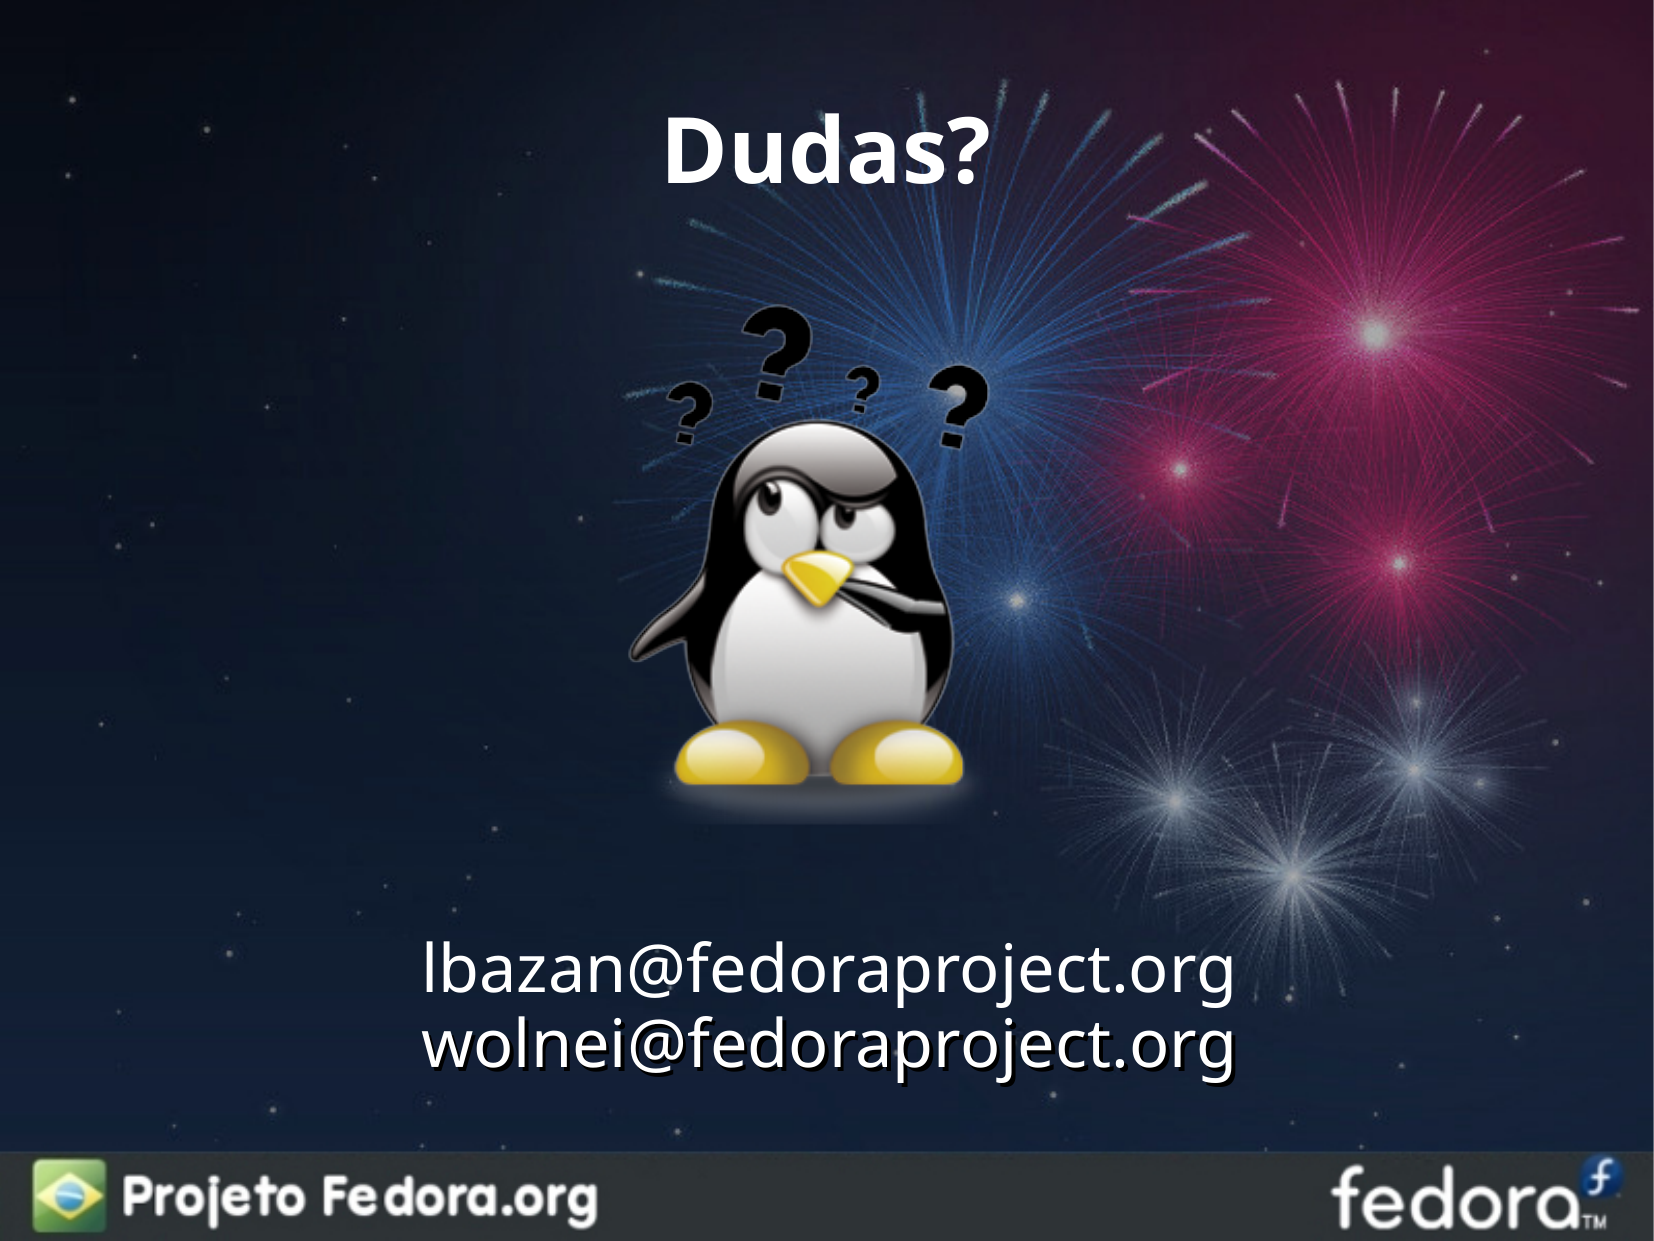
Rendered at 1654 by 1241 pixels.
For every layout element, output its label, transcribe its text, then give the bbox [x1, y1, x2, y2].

text_box lbazan@fedoraproject.org wolnei@fedoraproject.org [296, 921, 1364, 1091]
picture [0, 0, 1654, 1241]
title Dudas? [82, 49, 1571, 257]
